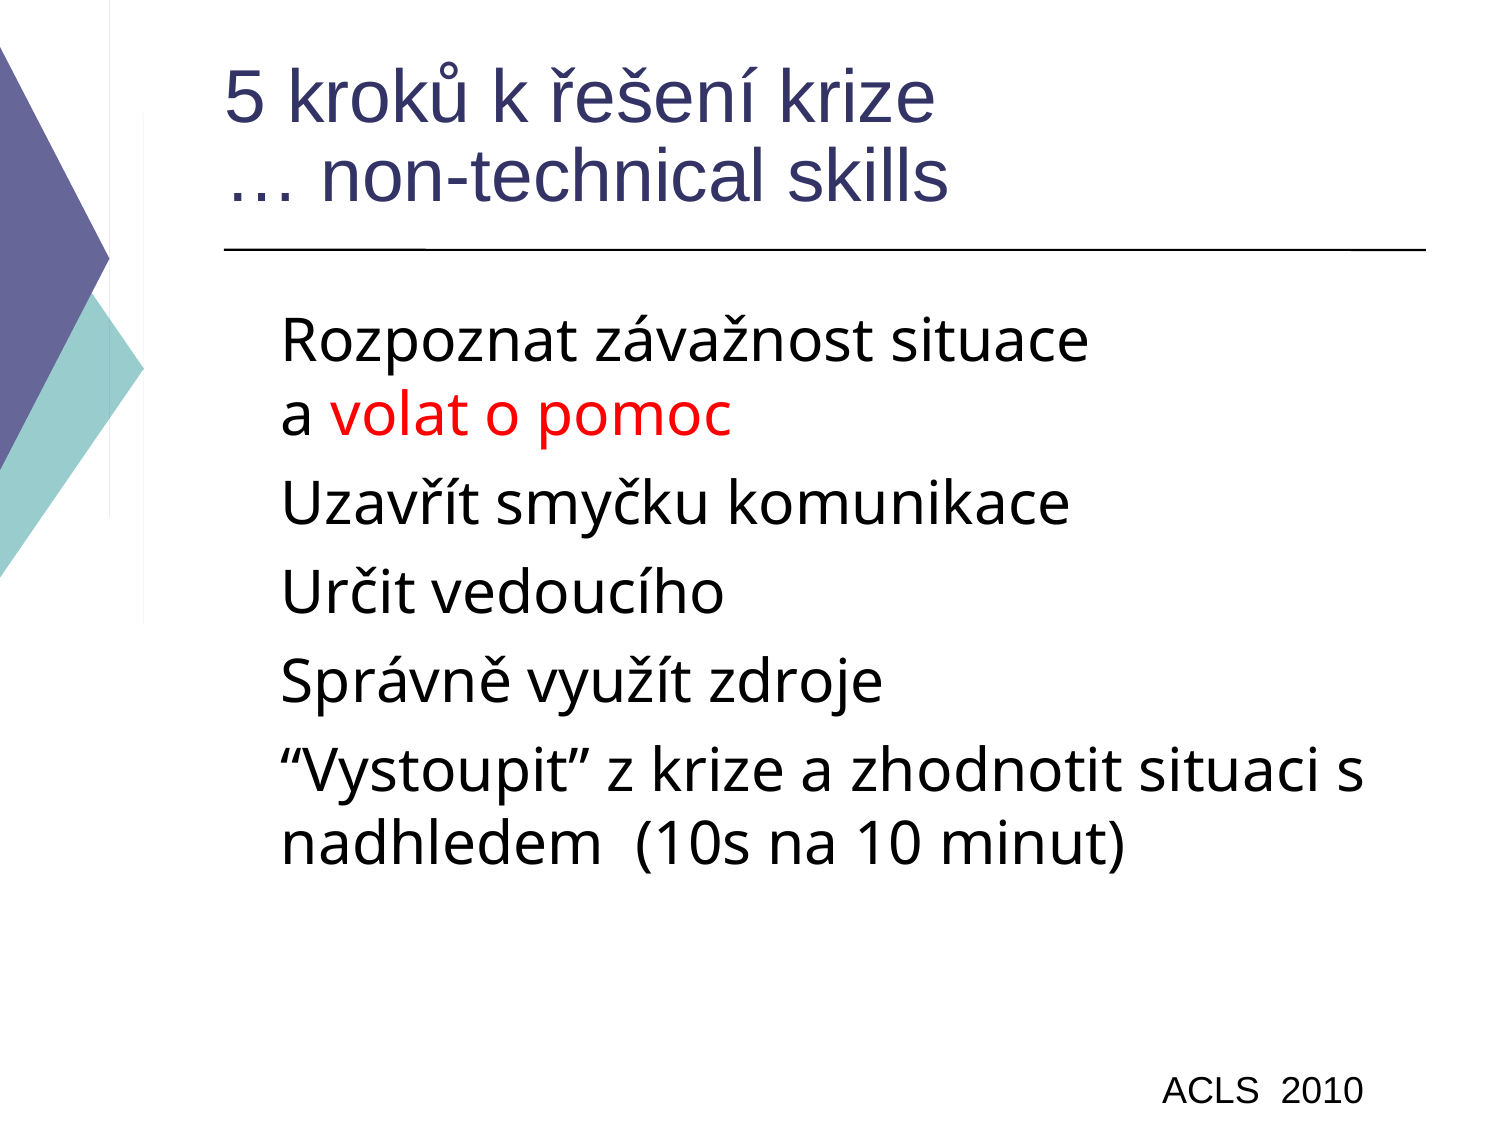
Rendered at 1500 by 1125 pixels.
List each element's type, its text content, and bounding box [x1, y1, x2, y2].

text_box ACLS 2010 [1147, 1064, 1379, 1125]
list Rozpoznat závažnost situace a volat o pomoc Uzavřít smyčku komunikace Určit vedoucího Správně využít zdroje “Vystoupit” z krize a zhodnotit situaci s nadhledem (10s na 10 minut) [224, 299, 1423, 974]
title 5 kroků k řešení krize … non-technical skills [224, 41, 1423, 236]
